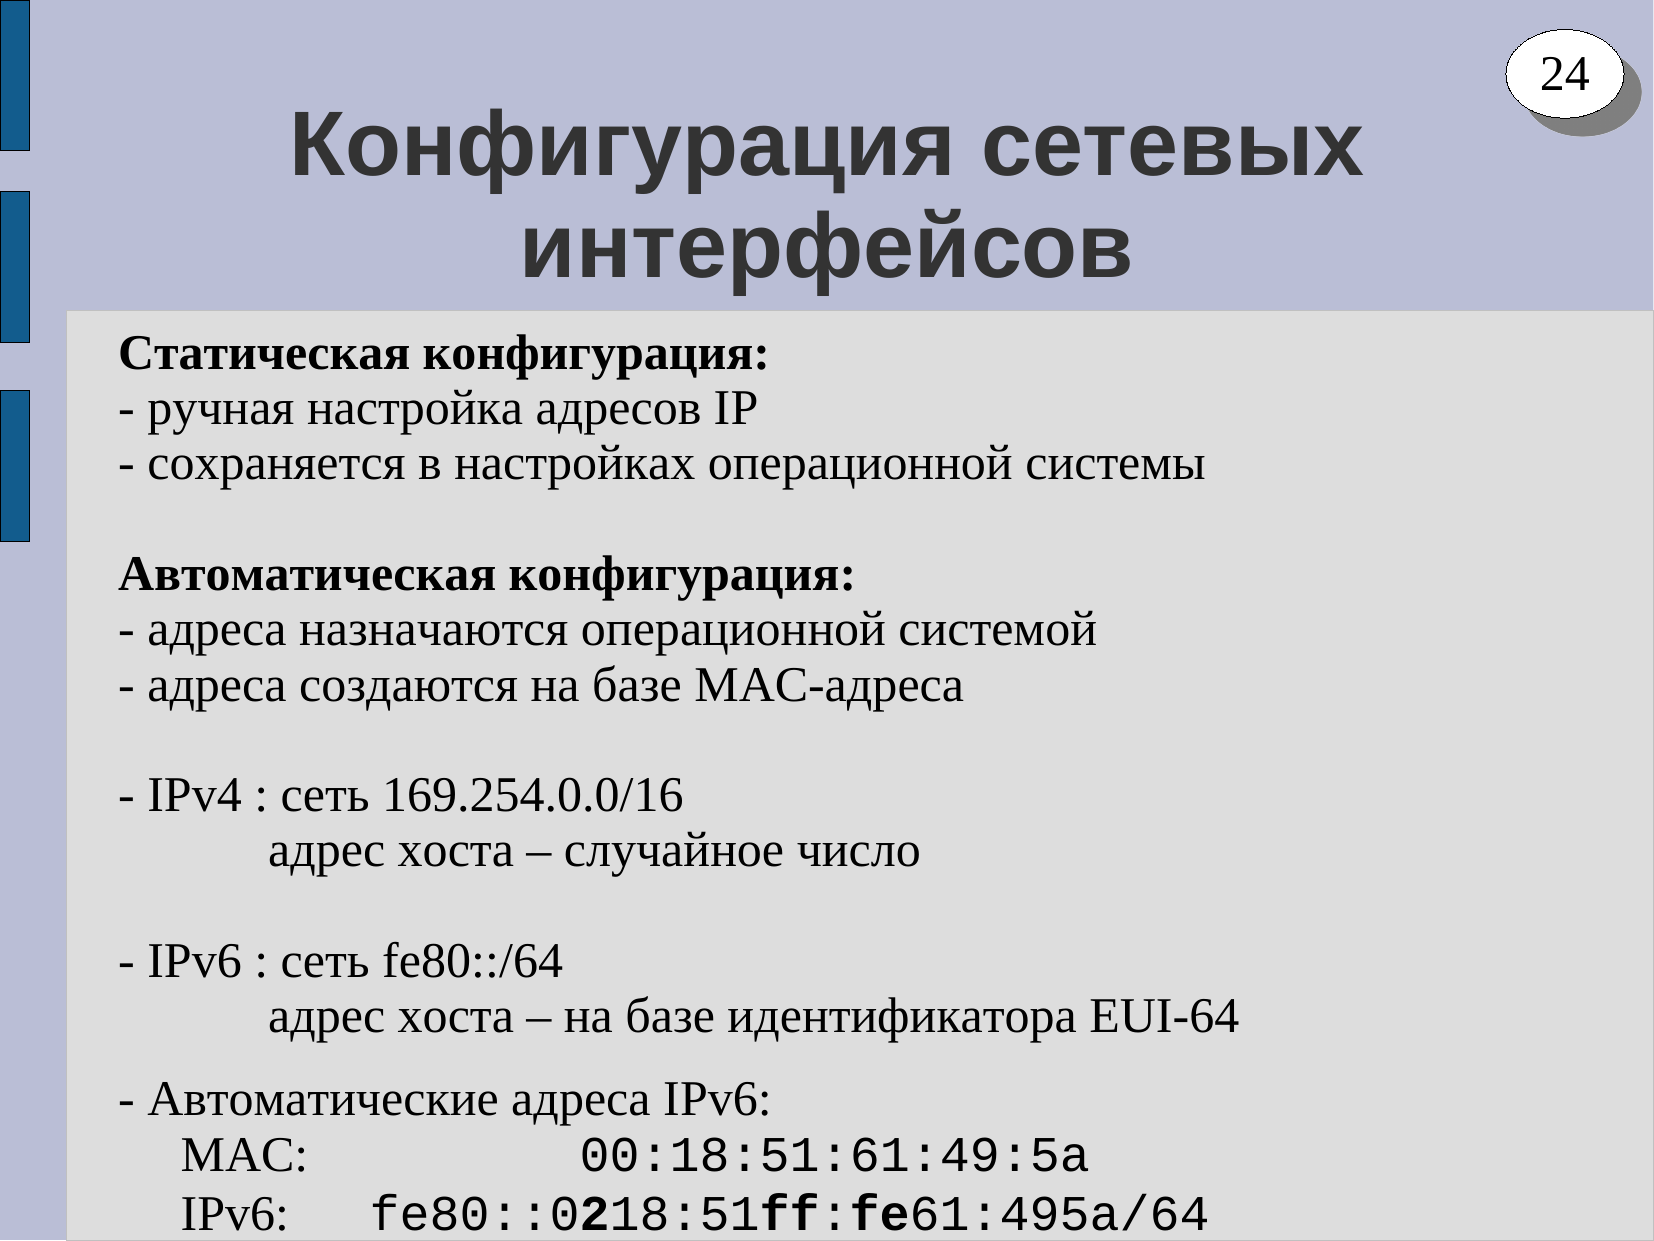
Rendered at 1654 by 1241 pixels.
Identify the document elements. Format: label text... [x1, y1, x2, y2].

subtitle Статическая конфигурация: - ручная настройка адресов IP - сохраняется в настройках операционной системы Автоматическая конфигурация: - адреса назначаются операционной системой - адреса создаются на базе MAC-адреса - IPv4 : сеть 169.254.0.0/16 адрес хоста – случайное число - IPv6 : сеть fe80::/64 адрес хоста – на базе идентификатора EUI-64 - Автоматические адреса IPv6: МАС: 00:18:51:61:49:5a IPv6: fe80::0218:51ff:fe61:495a/64 [118, 324, 1592, 1144]
text_box 24 [1505, 29, 1625, 119]
title Конфигурация сетевых интерфейсов [121, 91, 1534, 299]
